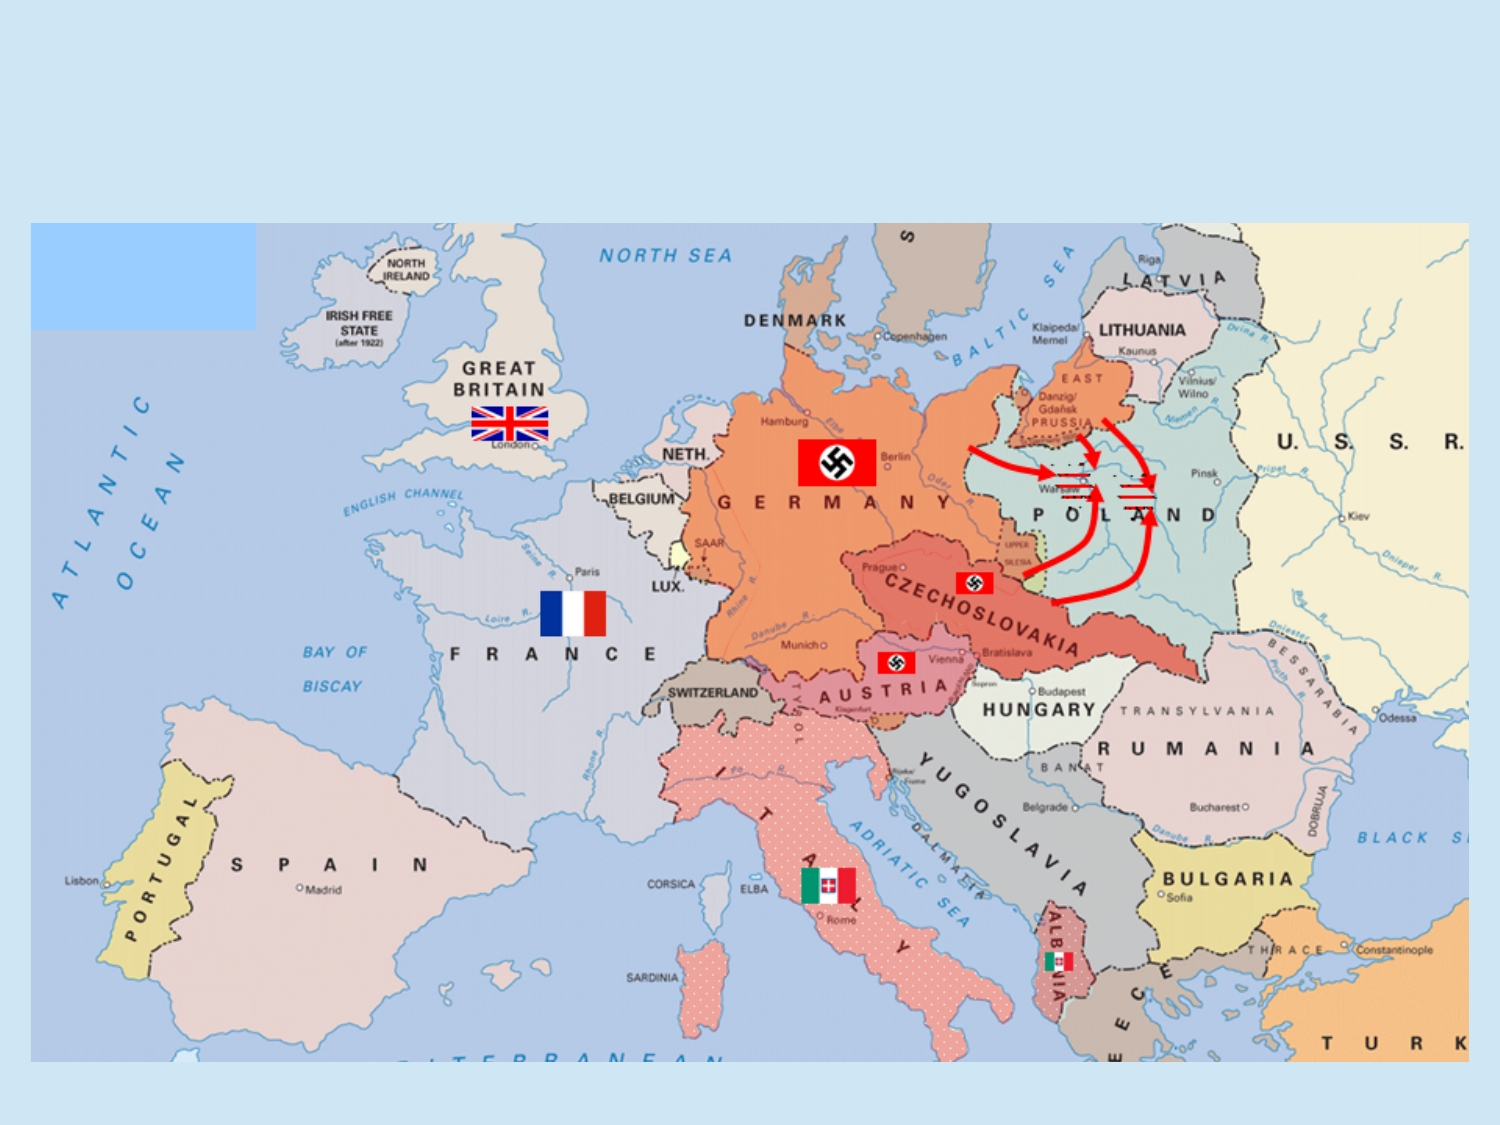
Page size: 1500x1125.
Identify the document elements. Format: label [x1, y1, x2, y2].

picture [30, 223, 1469, 1062]
